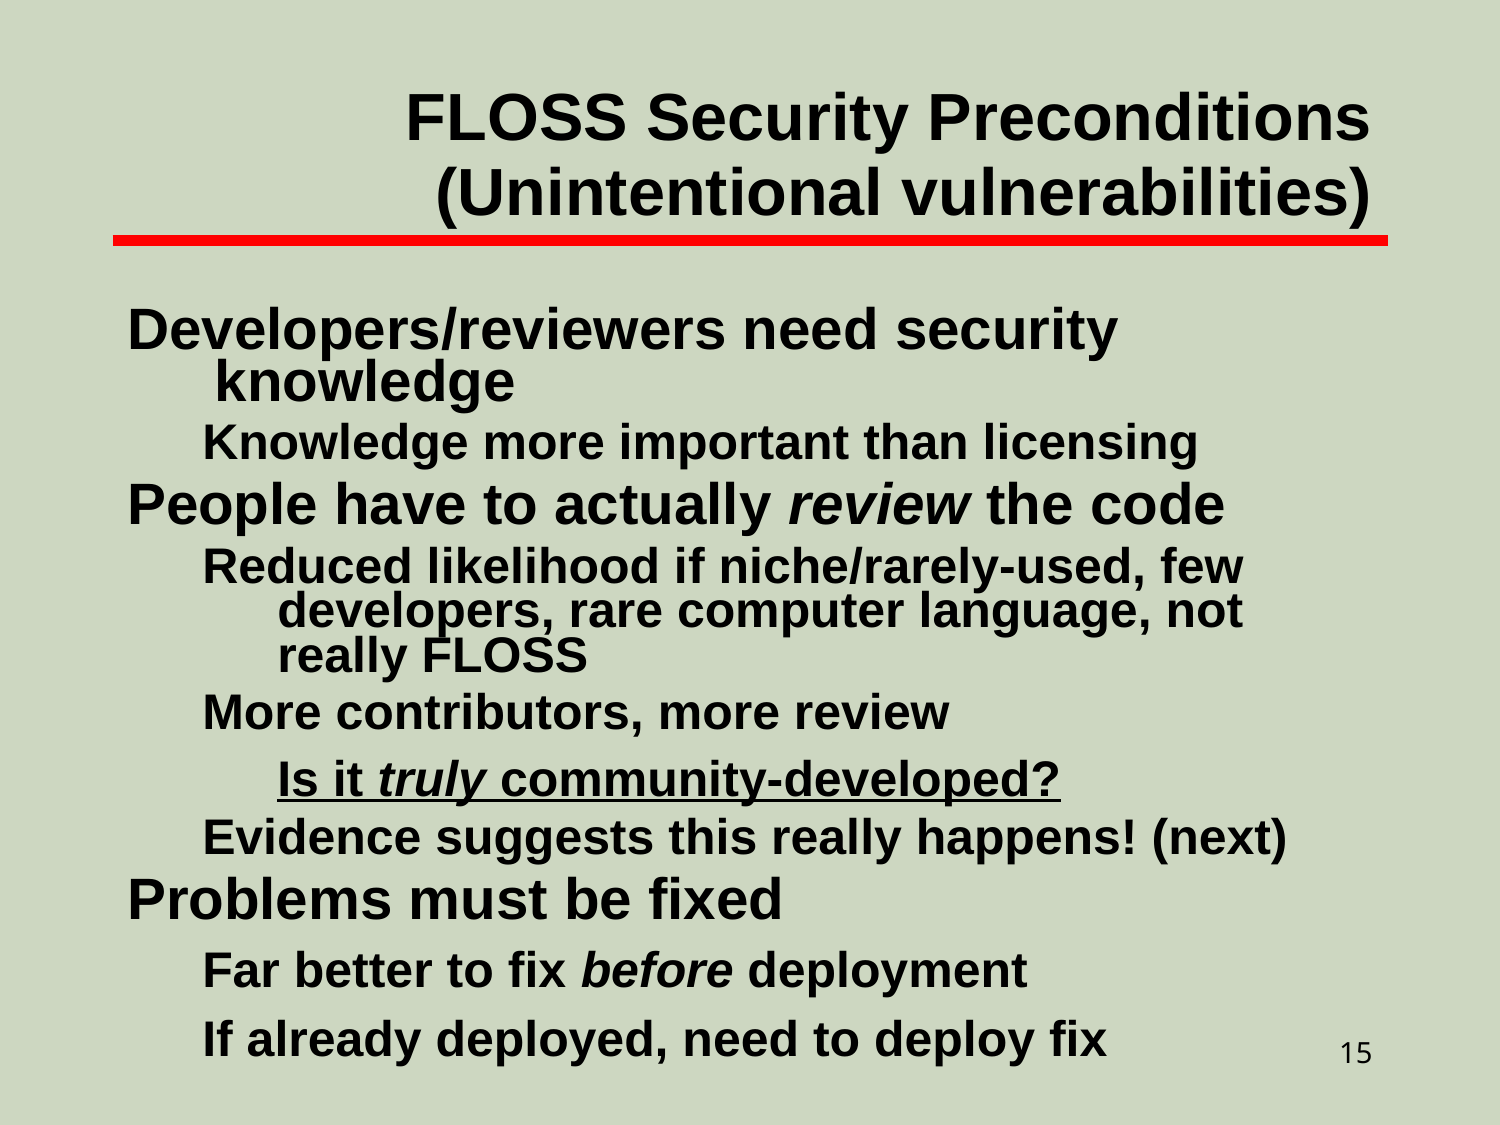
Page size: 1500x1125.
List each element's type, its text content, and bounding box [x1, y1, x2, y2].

list Developers/reviewers need security knowledge Knowledge more important than licensing People have to actually review the code Reduced likelihood if niche/rarely-used, few developers, rare computer language, not really FLOSS More contributors, more review Is it truly community-developed? Evidence suggests this really happens! (next) Problems must be fixed Far better to fix before deployment If already deployed, need to deploy fix [112, 299, 1388, 1088]
title FLOSS Security Preconditions (Unintentional vulnerabilities) [337, 72, 1388, 238]
